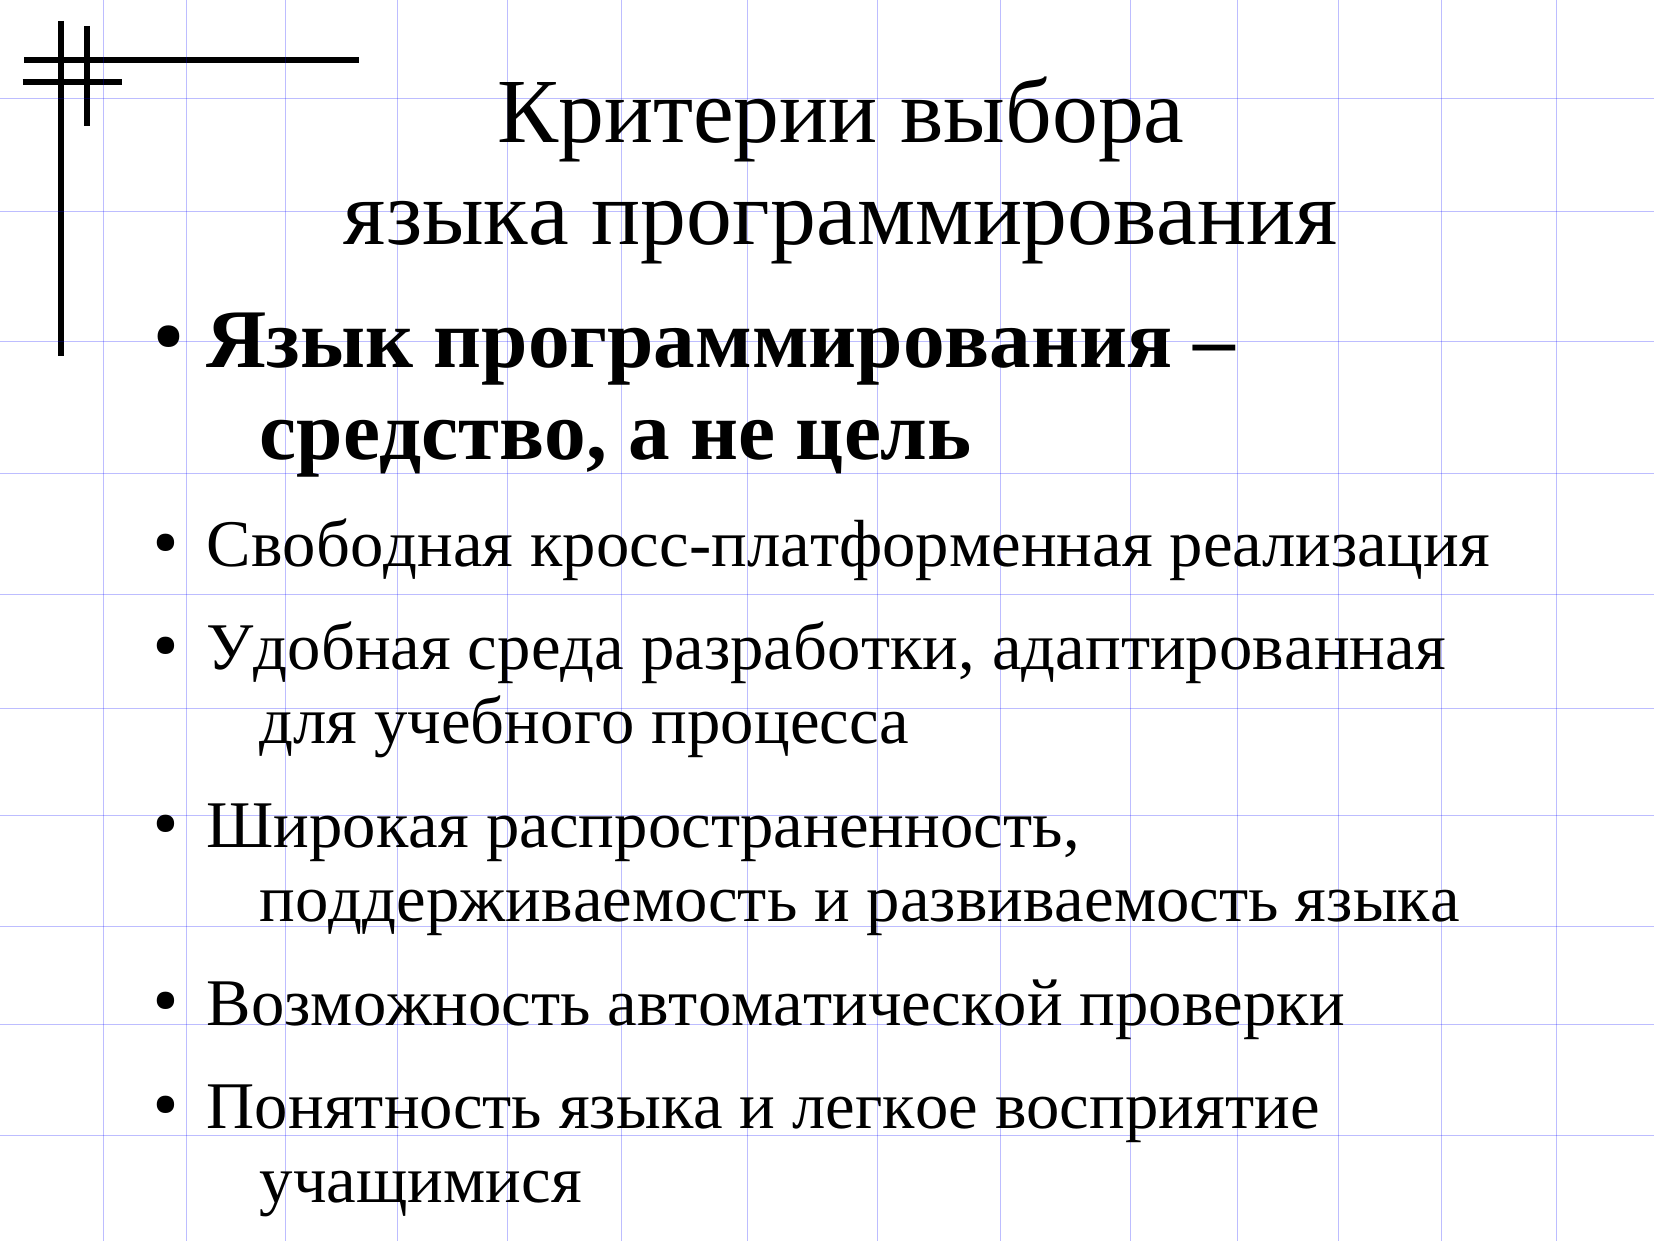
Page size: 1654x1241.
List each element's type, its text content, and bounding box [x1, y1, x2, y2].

title Критерии выбора языка программирования [59, 59, 1625, 267]
list Язык программирования – средство, а не цель Свободная кросс-платформенная реализация Удобная среда разработки, адаптированная для учебного процесса Широкая распространенность, поддерживаемость и развиваемость языка Возможность автоматической проверки Понятность языка и легкое восприятие учащимися [118, 292, 1531, 1218]
